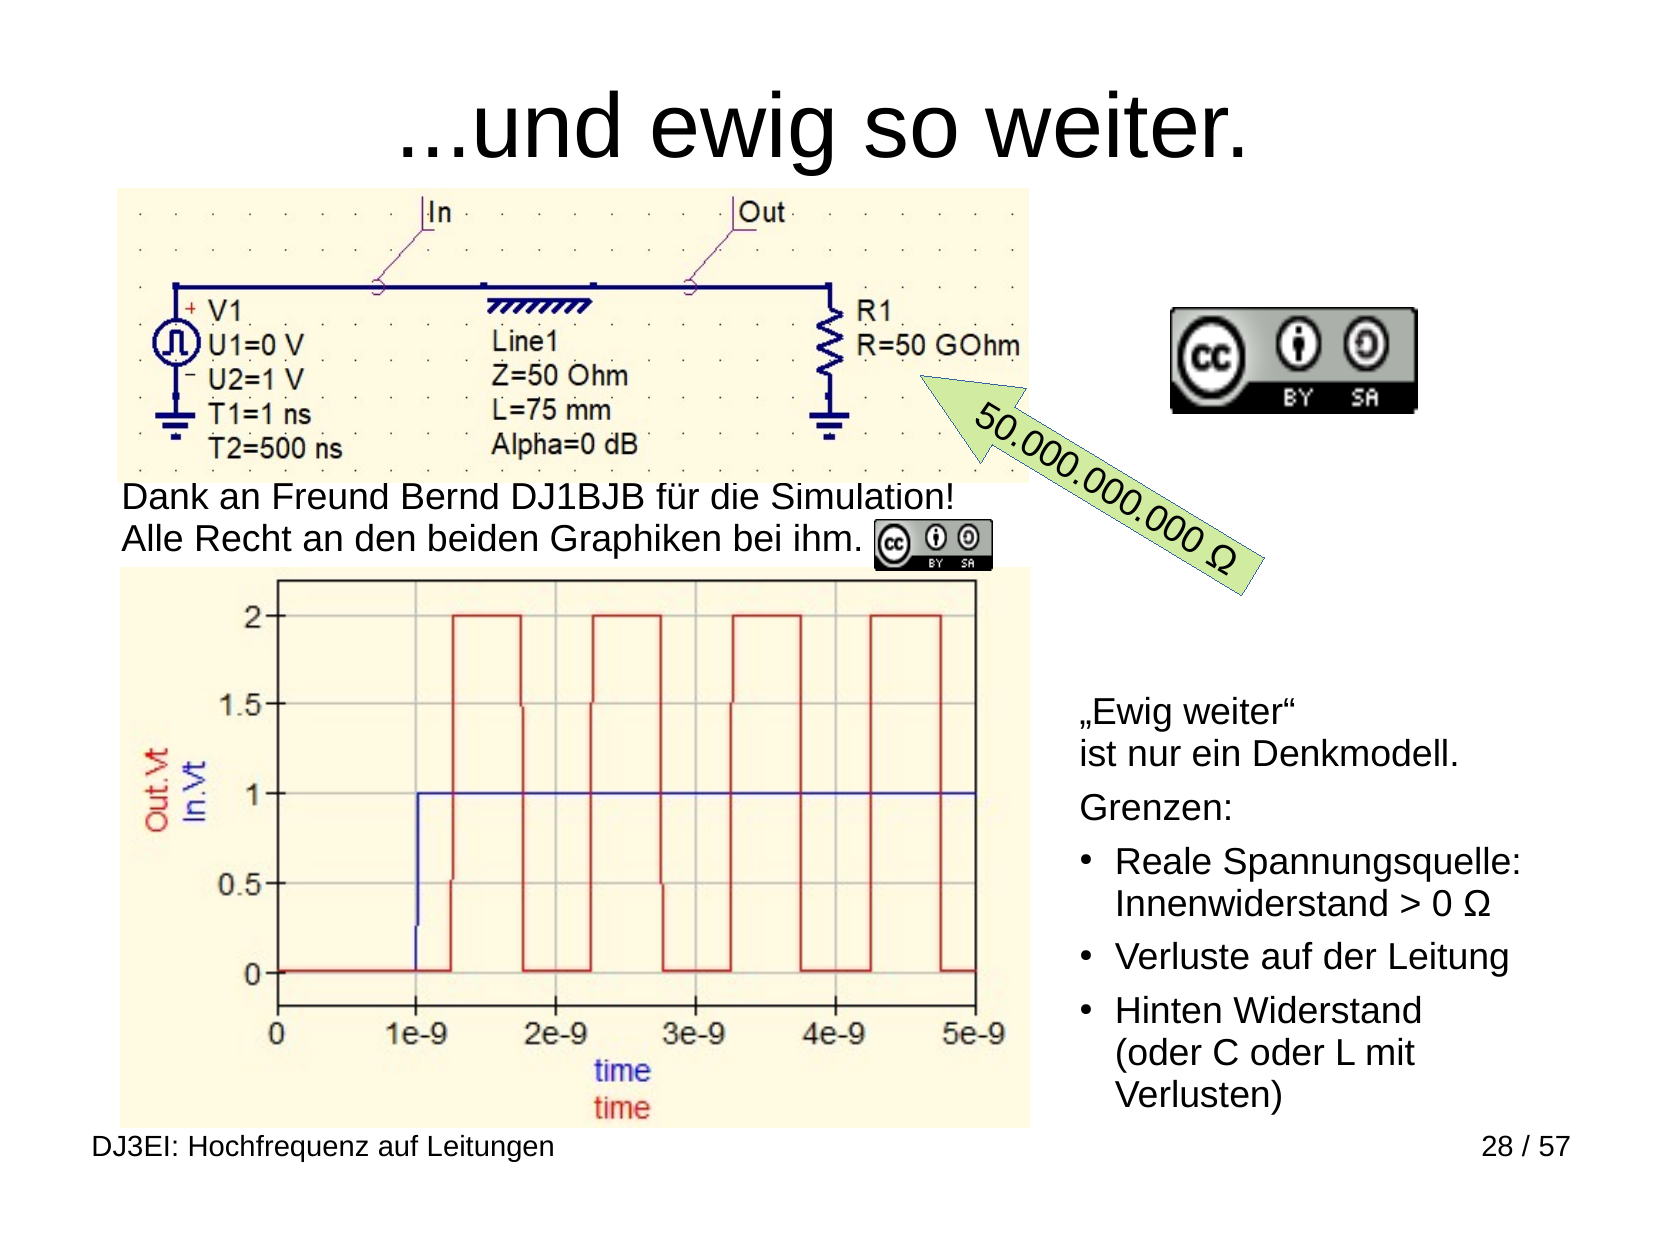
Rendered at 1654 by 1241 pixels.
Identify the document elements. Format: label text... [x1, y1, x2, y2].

title ...und ewig so weiter. [79, 21, 1568, 229]
text_box „Ewig weiter“ ist nur ein Denkmodell. Grenzen: Reale Spannungsquelle: Innenwiderstand > 0 Ω Verluste auf der Leitung Hinten Widerstand (oder C oder L mit Verlusten) [1064, 683, 1586, 1124]
picture [120, 519, 1030, 1128]
text_box 50.000.000.000 Ω [920, 375, 1265, 596]
picture [1170, 307, 1418, 414]
text_box Dank an Freund Bernd DJ1BJB für die Simulation! Alle Recht an den beiden Graphiken bei ihm. [106, 467, 1016, 617]
picture [117, 188, 1029, 483]
